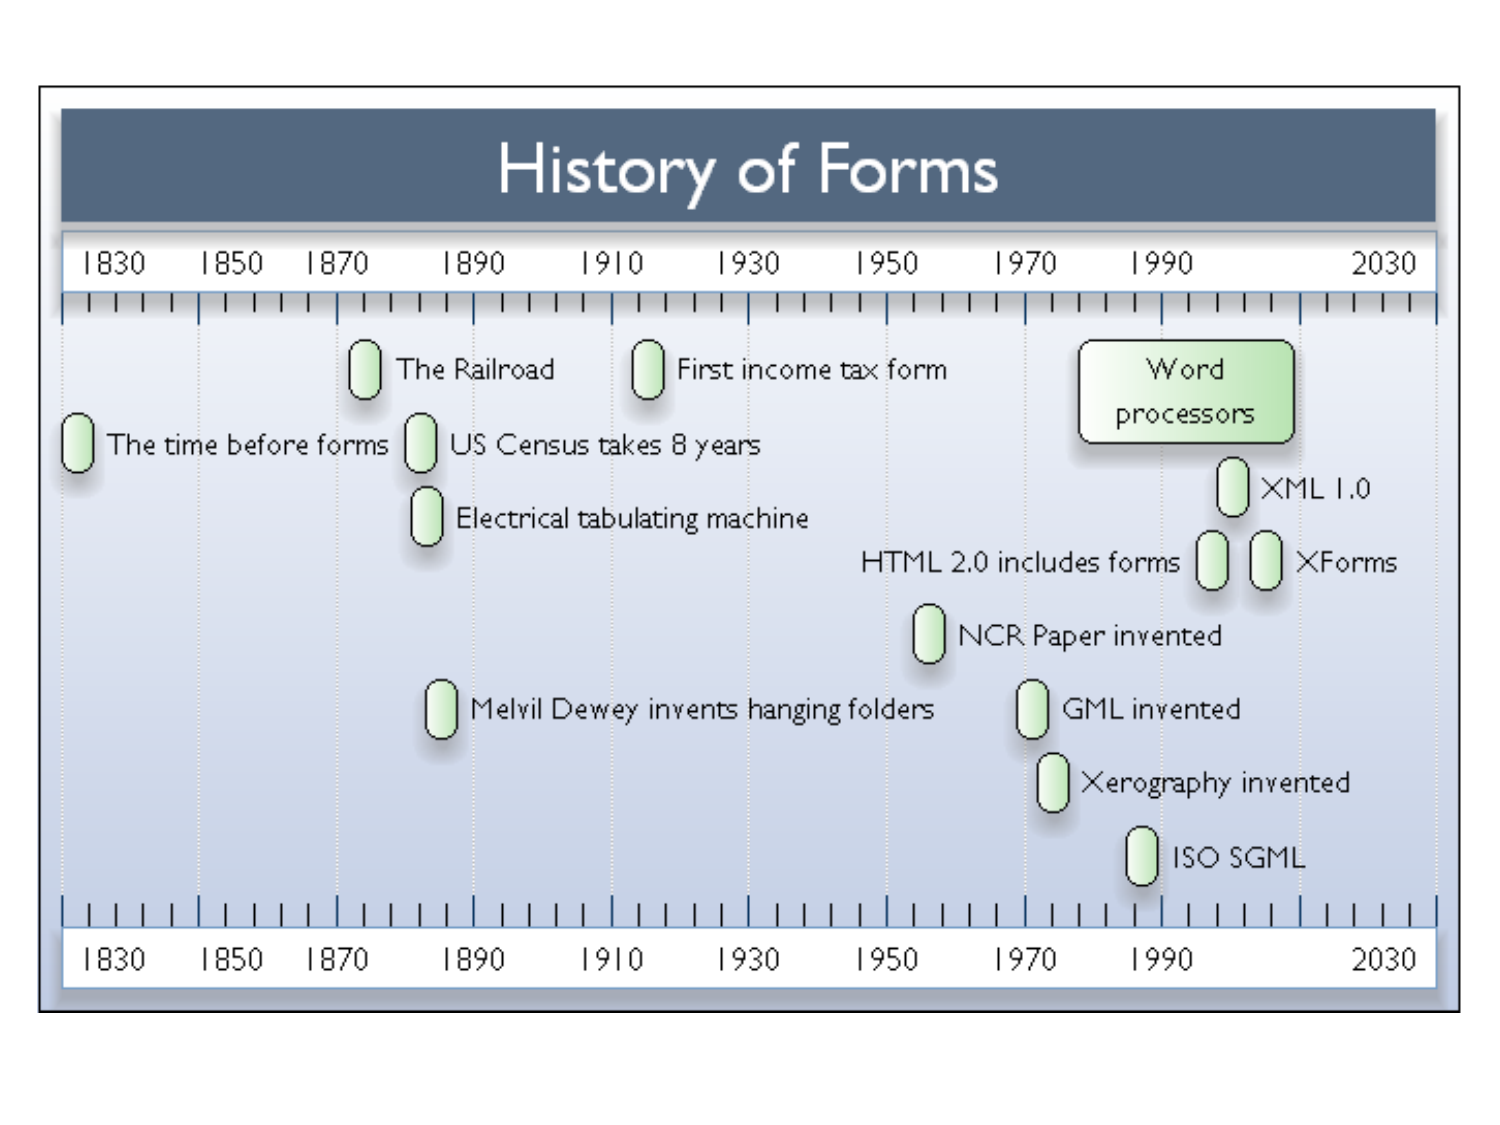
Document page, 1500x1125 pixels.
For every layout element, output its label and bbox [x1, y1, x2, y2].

picture [37, 84, 1463, 1013]
